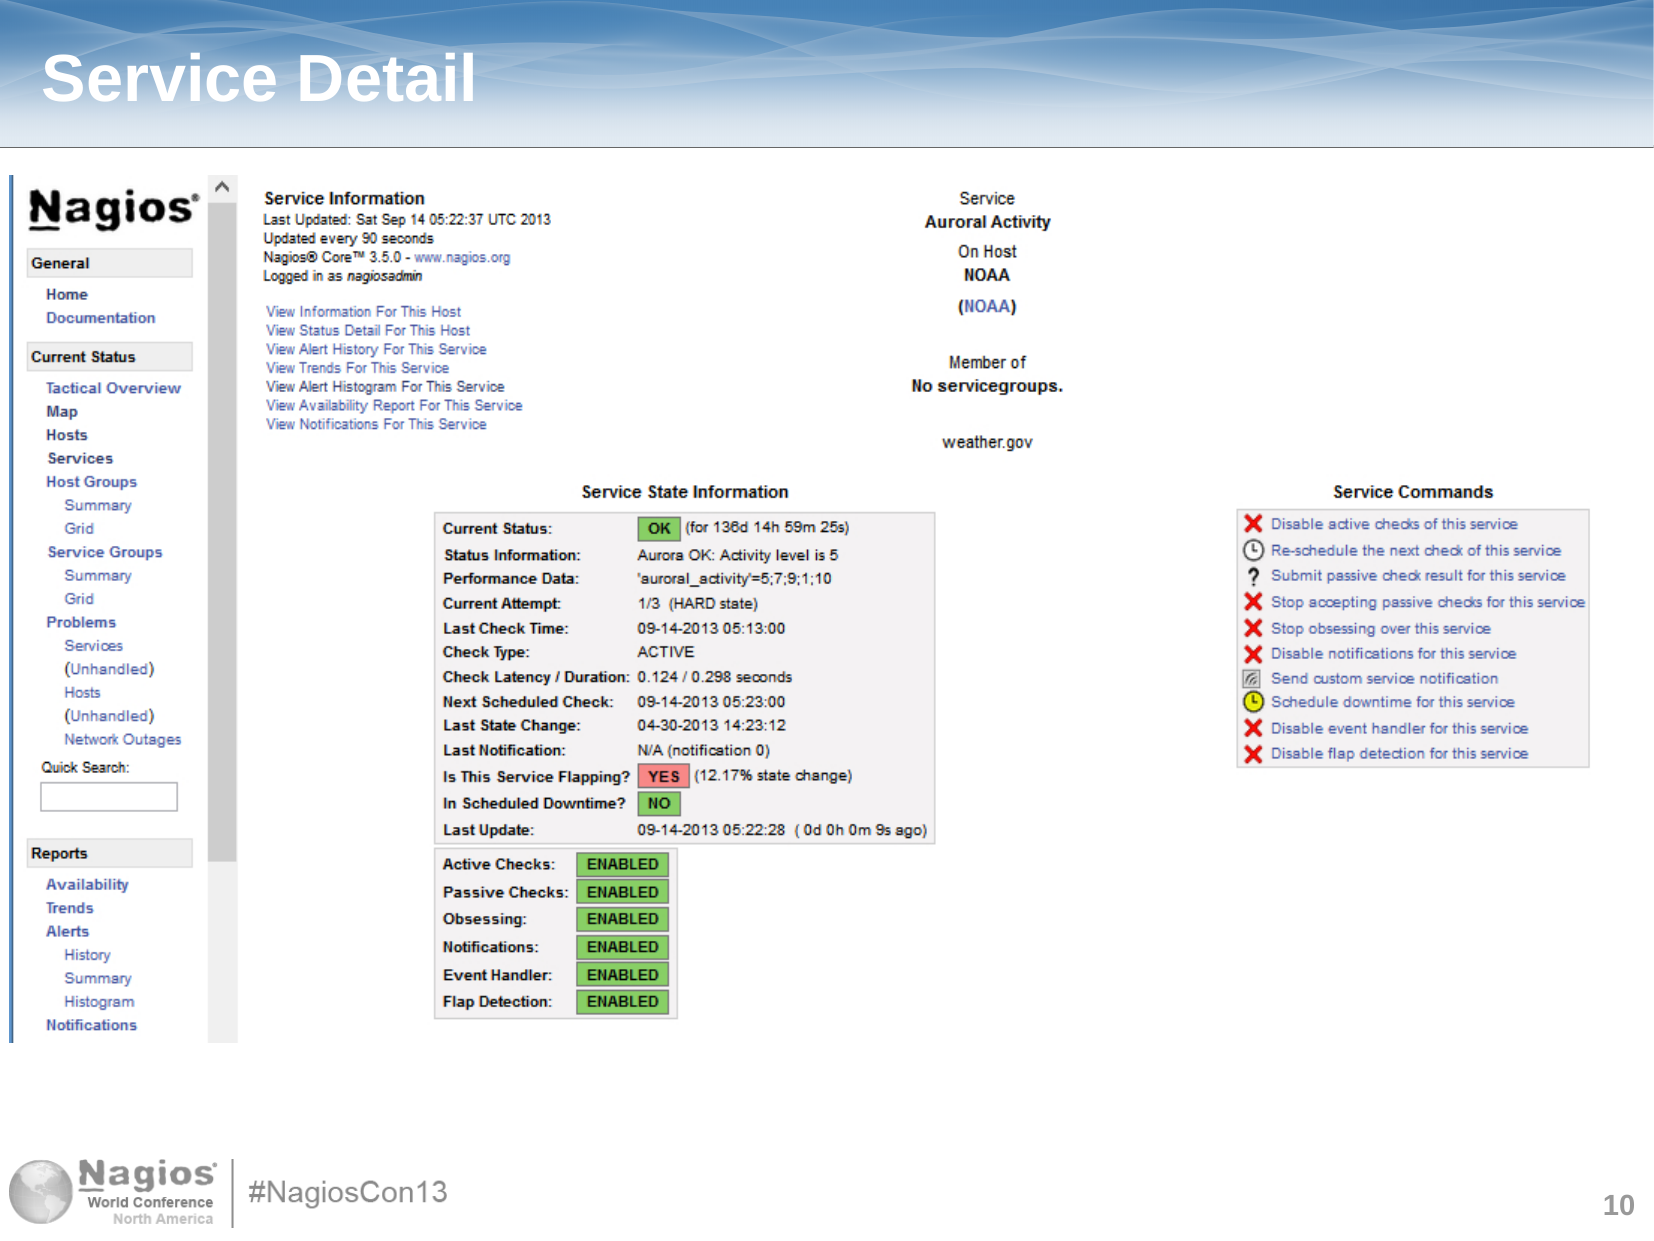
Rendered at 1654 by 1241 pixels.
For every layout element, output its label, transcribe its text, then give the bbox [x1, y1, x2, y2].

title Service Detail [41, 29, 1248, 127]
picture [9, 175, 1623, 1043]
picture [0, 0, 1654, 147]
picture [9, 1159, 453, 1228]
